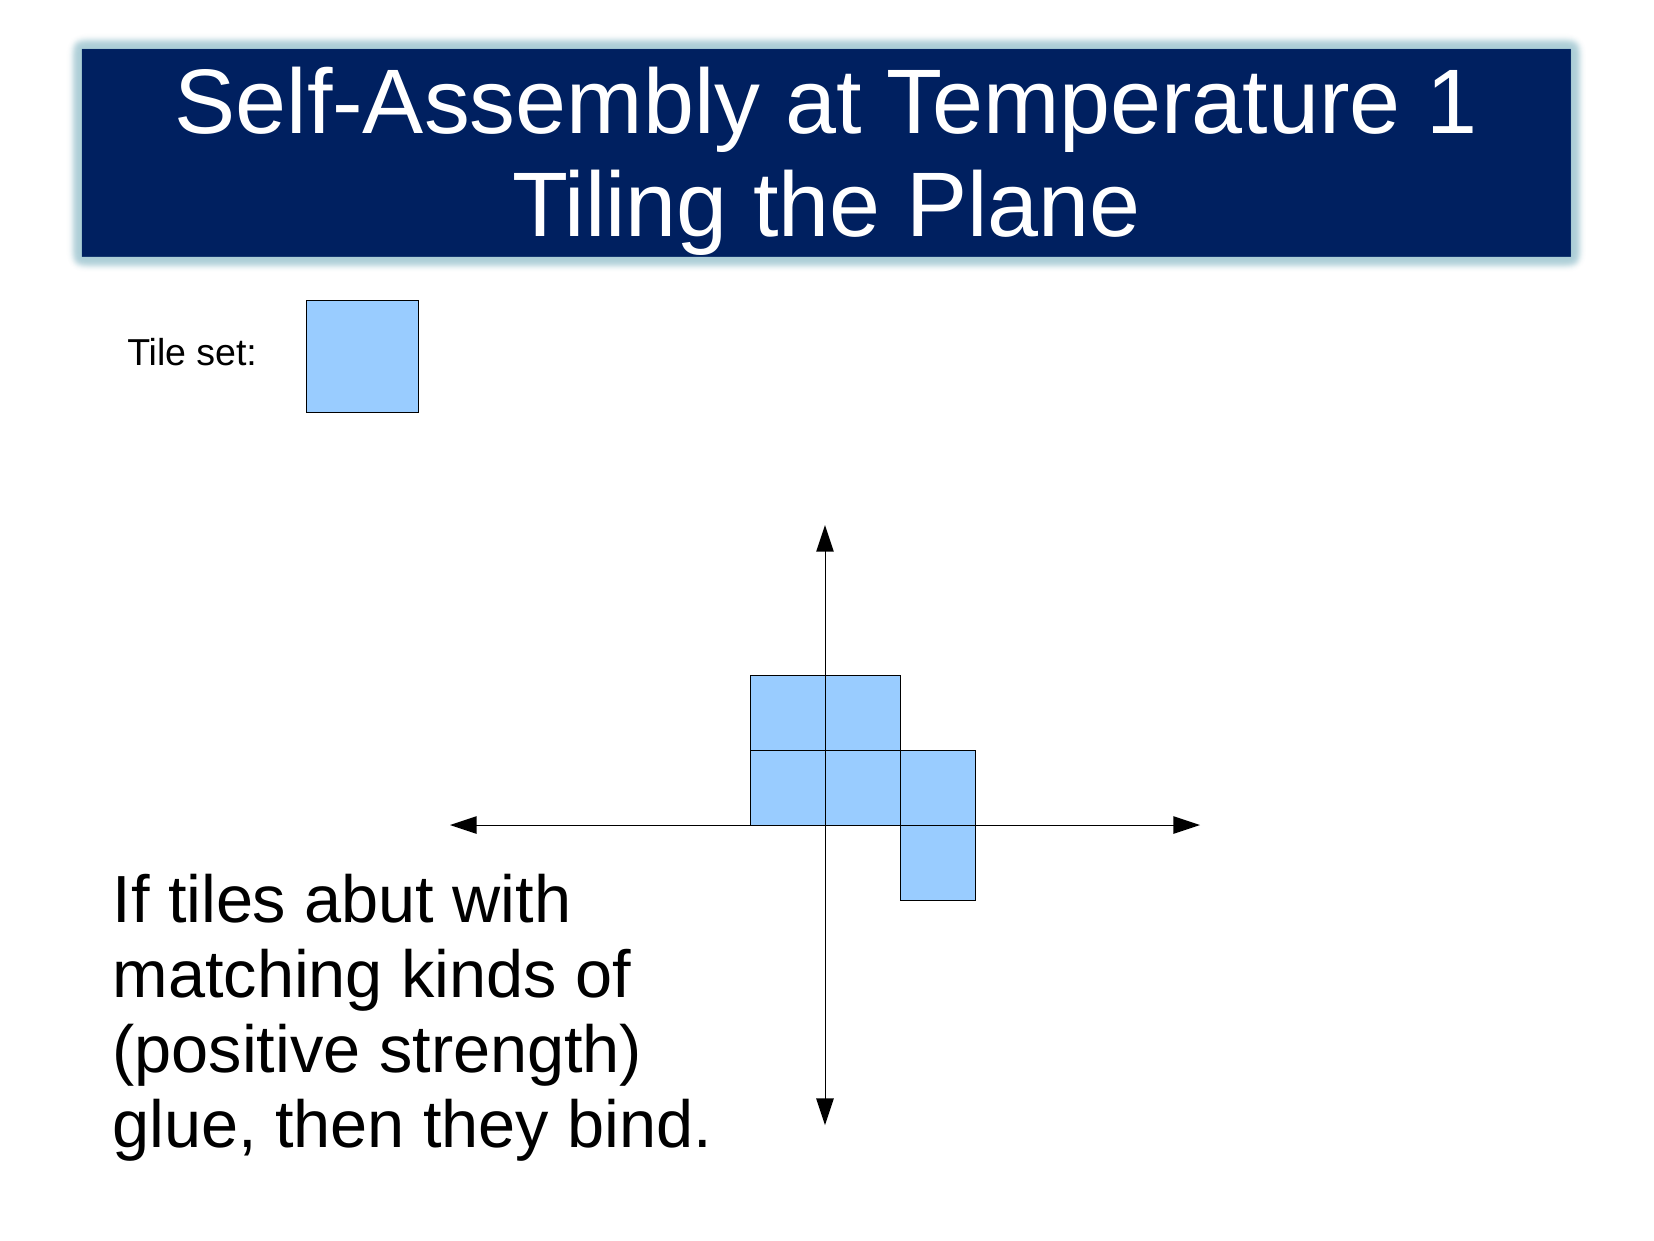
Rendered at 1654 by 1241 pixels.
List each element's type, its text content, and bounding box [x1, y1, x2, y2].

picture [61, 28, 1592, 278]
text_box Self-Assembly at Temperature 1 Tiling the Plane [82, 49, 1571, 257]
text_box [750, 675, 976, 901]
text_box If tiles abut with matching kinds of (positive strength) glue, then they bind. [41, 862, 713, 1203]
text_box Tile set: [112, 323, 301, 381]
text_box [306, 300, 419, 413]
